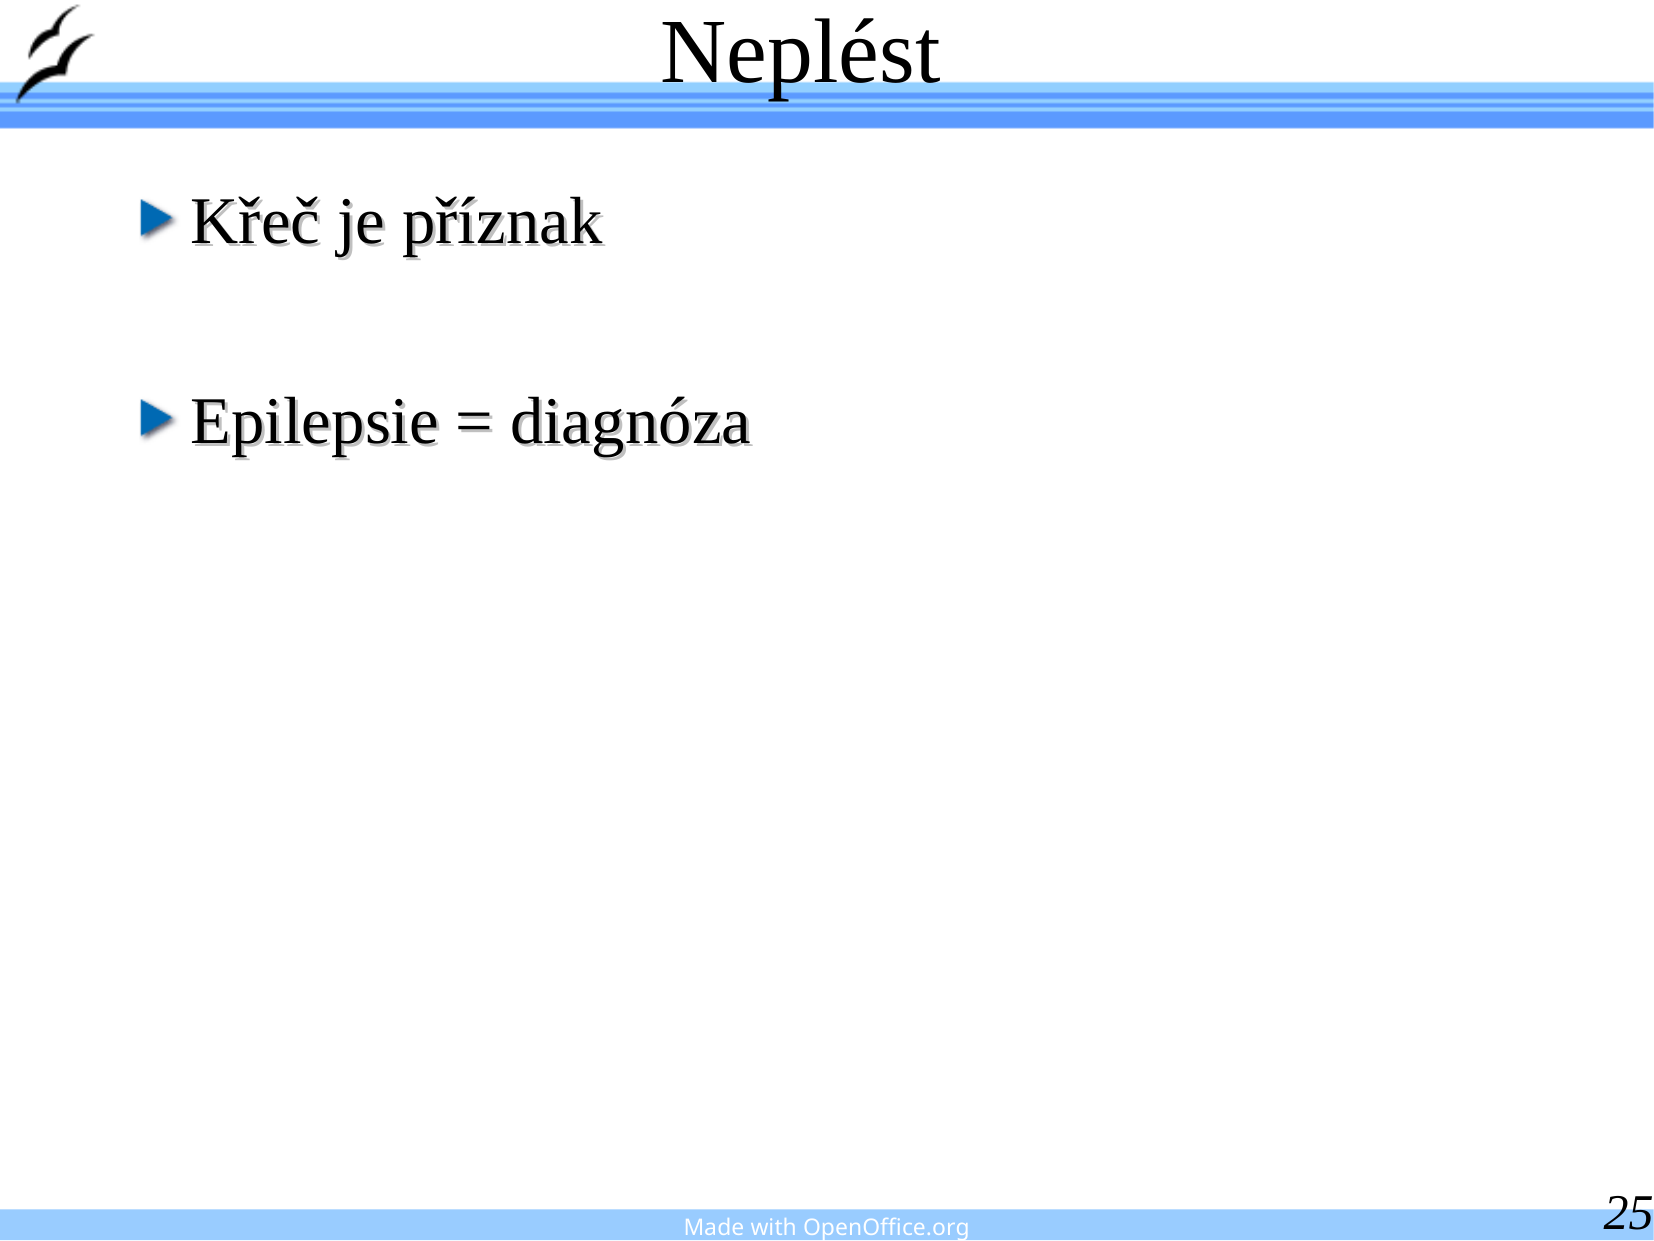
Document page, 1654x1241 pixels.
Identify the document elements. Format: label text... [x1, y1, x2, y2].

list Křeč je příznak Epilepsie = diagnóza [120, 186, 1534, 1195]
picture [0, 0, 1654, 133]
title Neplést [94, 0, 1507, 107]
